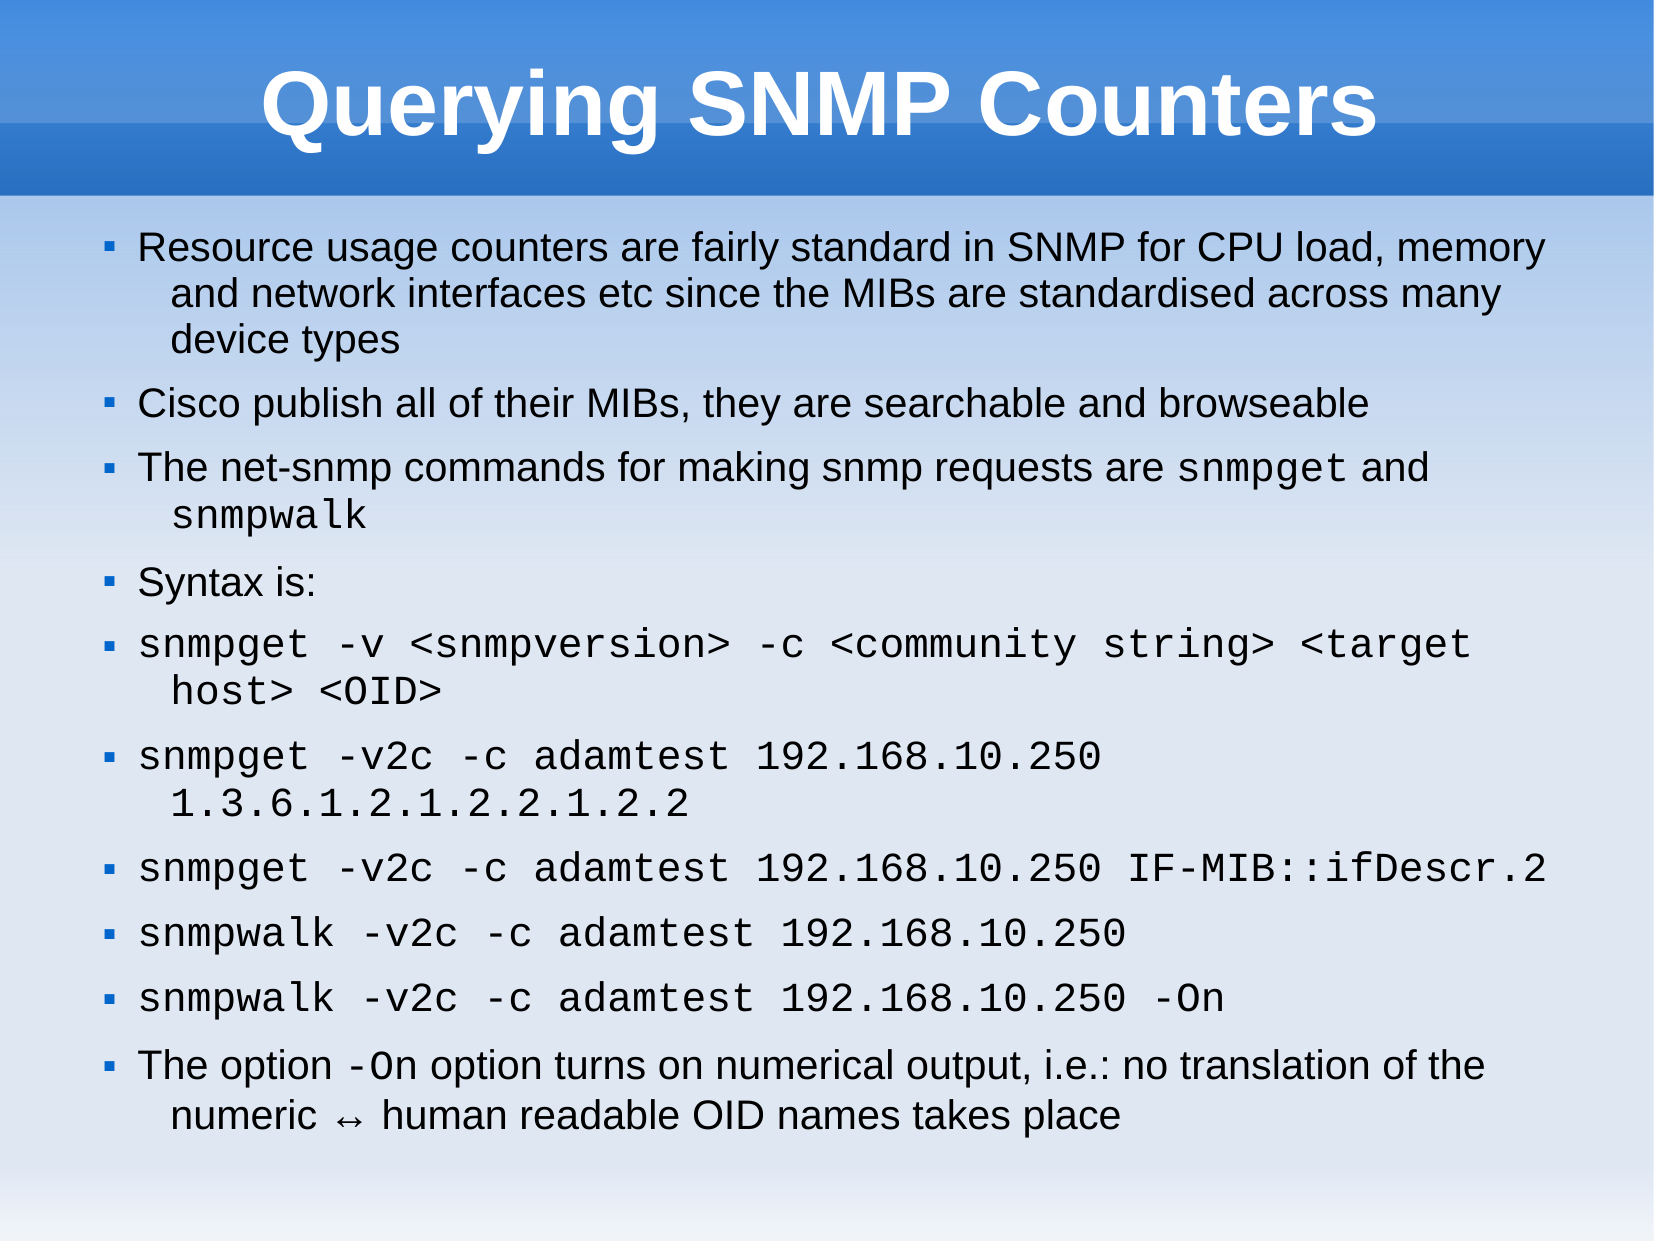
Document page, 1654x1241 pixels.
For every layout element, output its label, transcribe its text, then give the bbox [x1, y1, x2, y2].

title Querying SNMP Counters [76, 0, 1565, 208]
picture [0, 0, 1654, 1241]
list Resource usage counters are fairly standard in SNMP for CPU load, memory and network interfaces etc since the MIBs are standardised across many device types Cisco publish all of their MIBs, they are searchable and browseable The net-snmp commands for making snmp requests are snmpget and snmpwalk Syntax is: snmpget -v <snmpversion> -c <community string> <target host> <OID> snmpget -v2c -c adamtest 192.168.10.250 1.3.6.1.2.1.2.2.1.2.2 snmpget -v2c -c adamtest 192.168.10.250 IF-MIB::ifDescr.2 snmpwalk -v2c -c adamtest 192.168.10.250 snmpwalk -v2c -c adamtest 192.168.10.250 -On The option -On option turns on numerical output, i.e.: no translation of the numeric ↔ human readable OID names takes place [82, 224, 1571, 1182]
